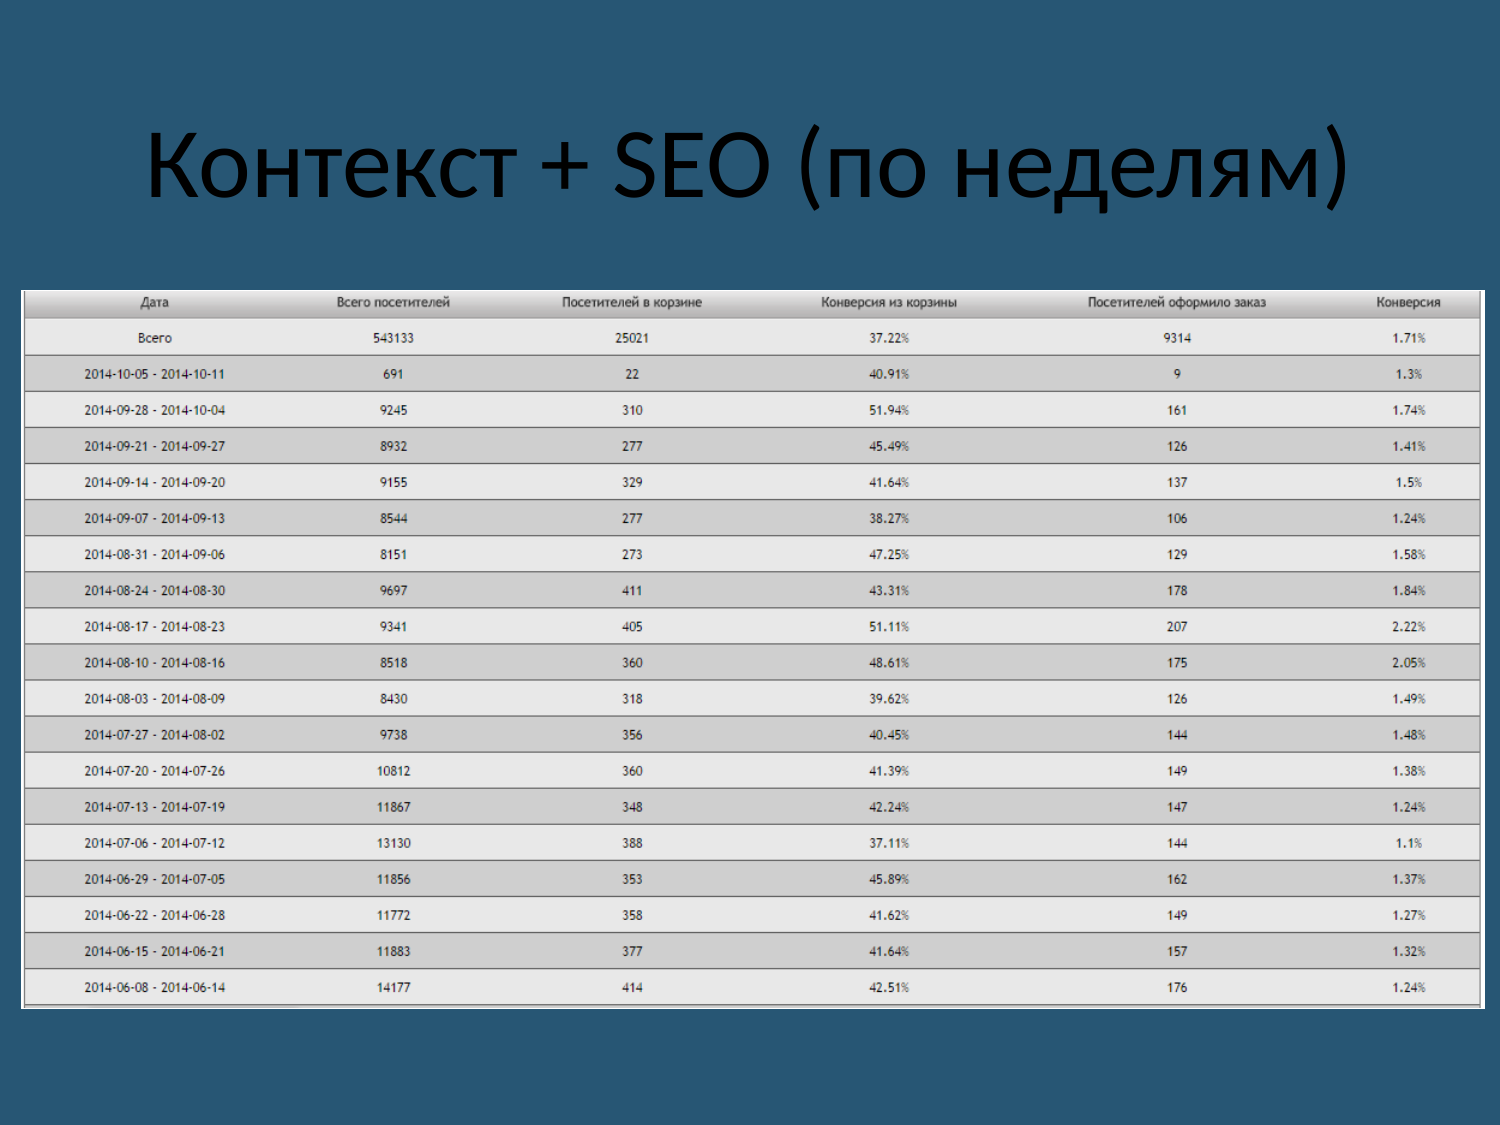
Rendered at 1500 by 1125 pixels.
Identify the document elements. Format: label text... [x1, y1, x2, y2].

title Контекст + SEO (по неделям) [41, 90, 1459, 209]
picture [21, 290, 1485, 1009]
